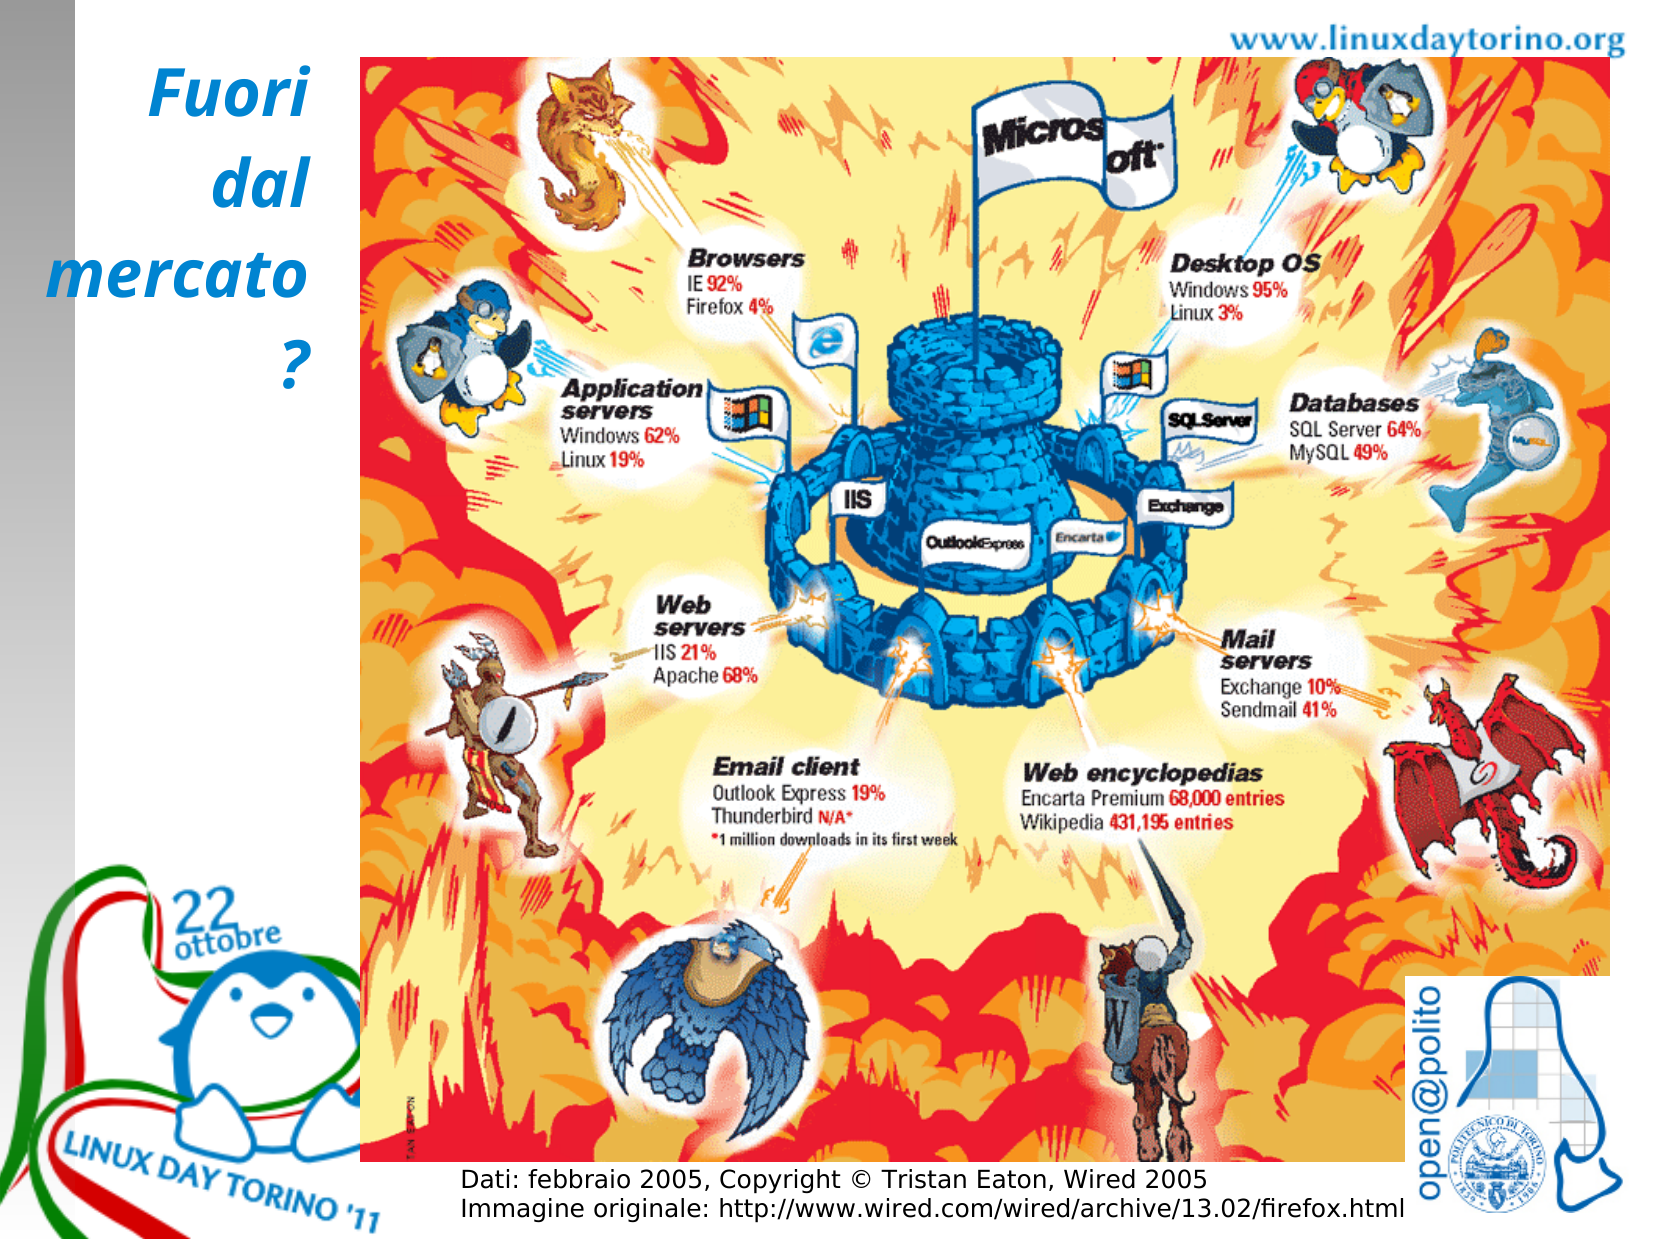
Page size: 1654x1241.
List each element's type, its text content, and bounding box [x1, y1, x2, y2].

text_box Dati: febbraio 2005, Copyright © Tristan Eaton, Wired 2005 Immagine originale: http://www.wired.com/wired/archive/13.02/firefox.html [460, 1165, 1408, 1224]
title Fuori dal mercato? [0, 47, 310, 406]
picture [0, 0, 1654, 1241]
